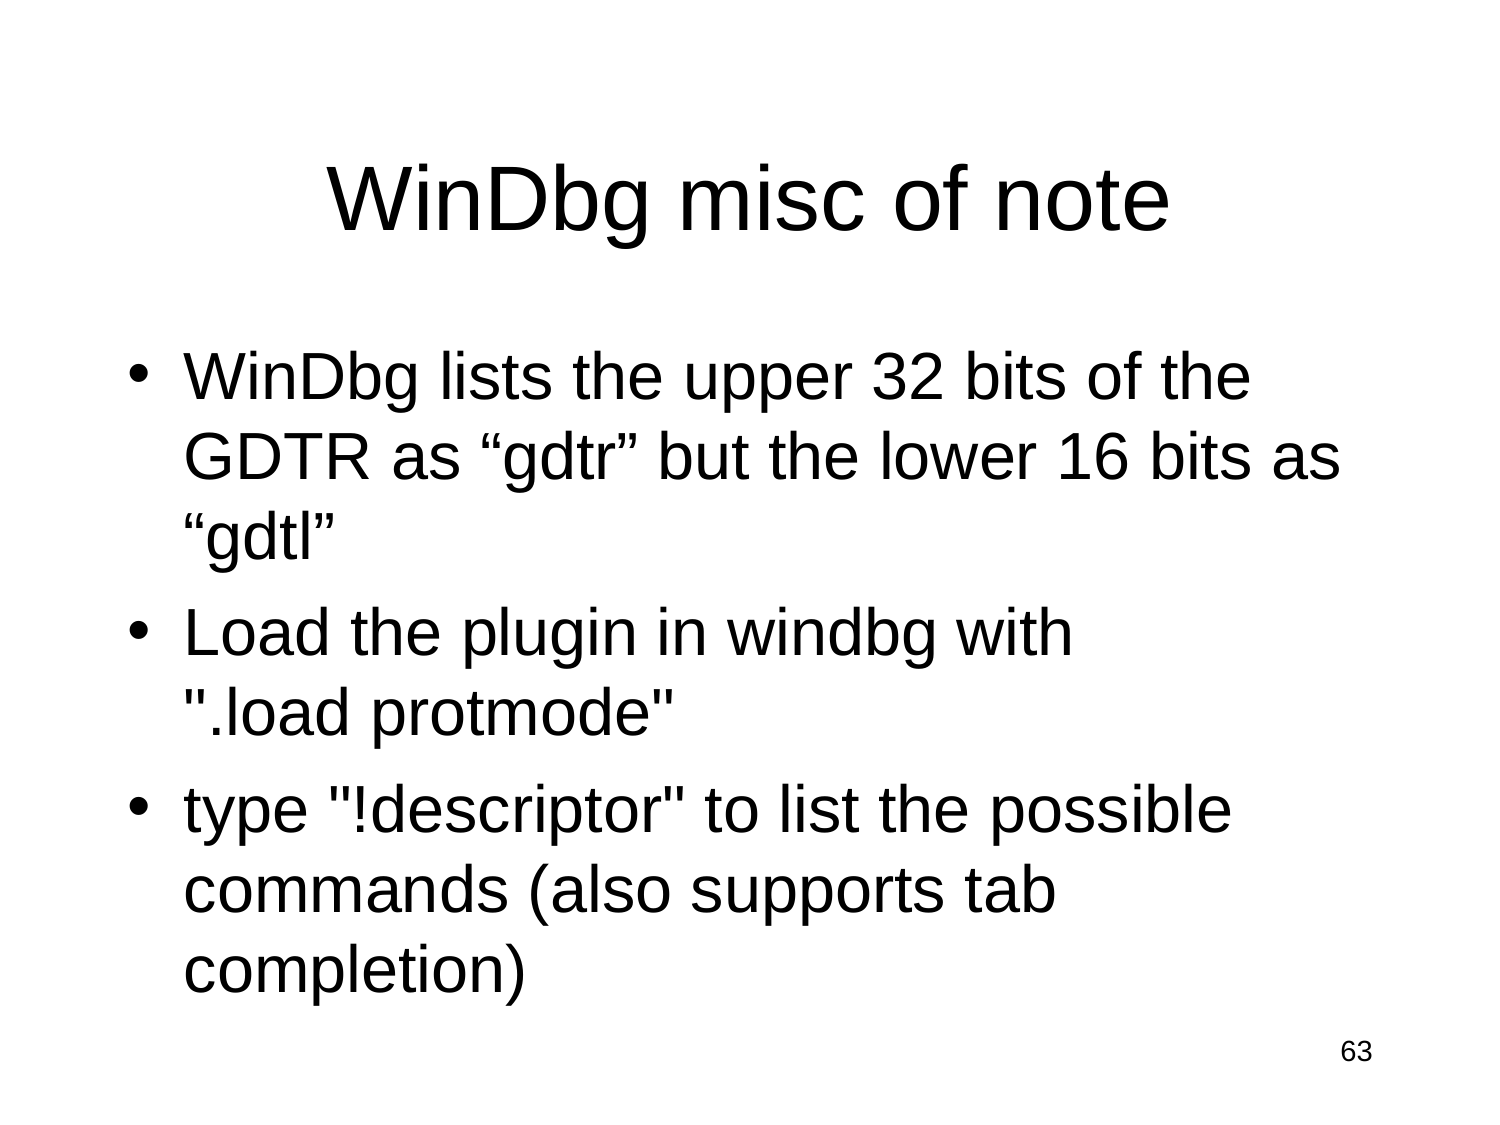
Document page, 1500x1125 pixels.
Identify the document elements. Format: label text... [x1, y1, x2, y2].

text_box <number> [1074, 1025, 1388, 1101]
list WinDbg lists the upper 32 bits of the GDTR as “gdtr” but the lower 16 bits as “gdtl” Load the plugin in windbg with ".load protmode" type "!descriptor" to list the possible commands (also supports tab completion) [112, 324, 1388, 1014]
title WinDbg misc of note [112, 99, 1388, 288]
